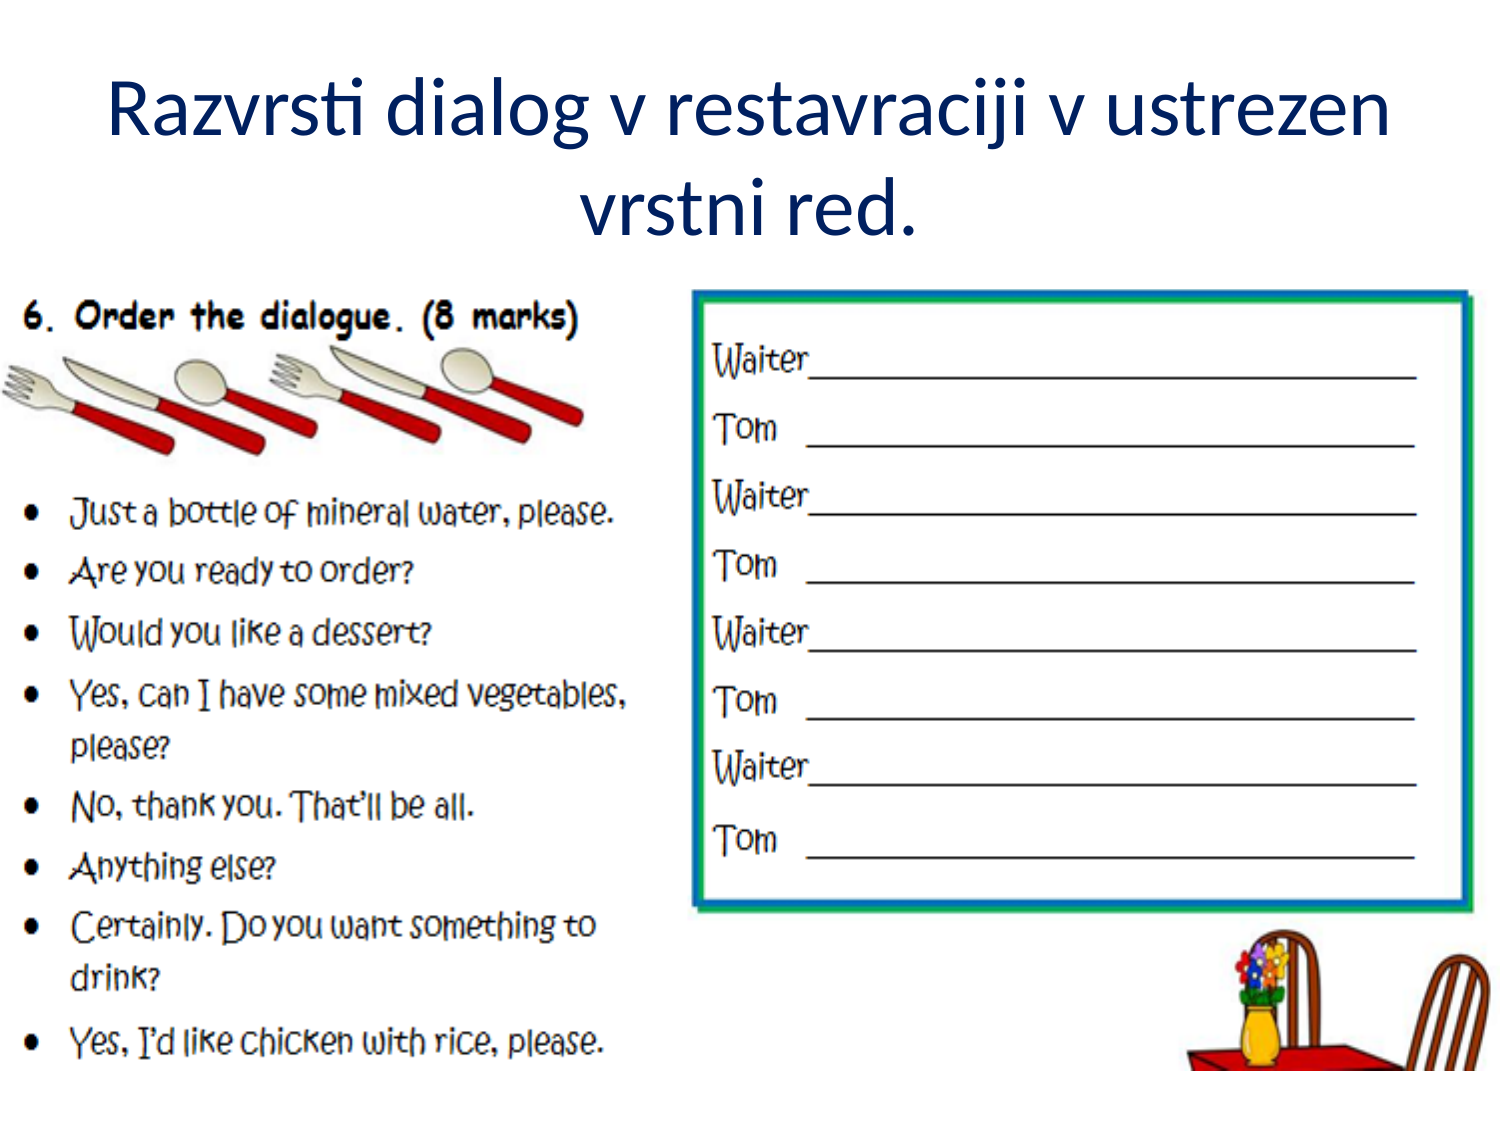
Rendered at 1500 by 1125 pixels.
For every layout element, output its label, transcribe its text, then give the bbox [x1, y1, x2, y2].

title Razvrsti dialog v restavraciji v ustrezen vrstni red. [75, 45, 1426, 233]
picture [0, 289, 1500, 1071]
